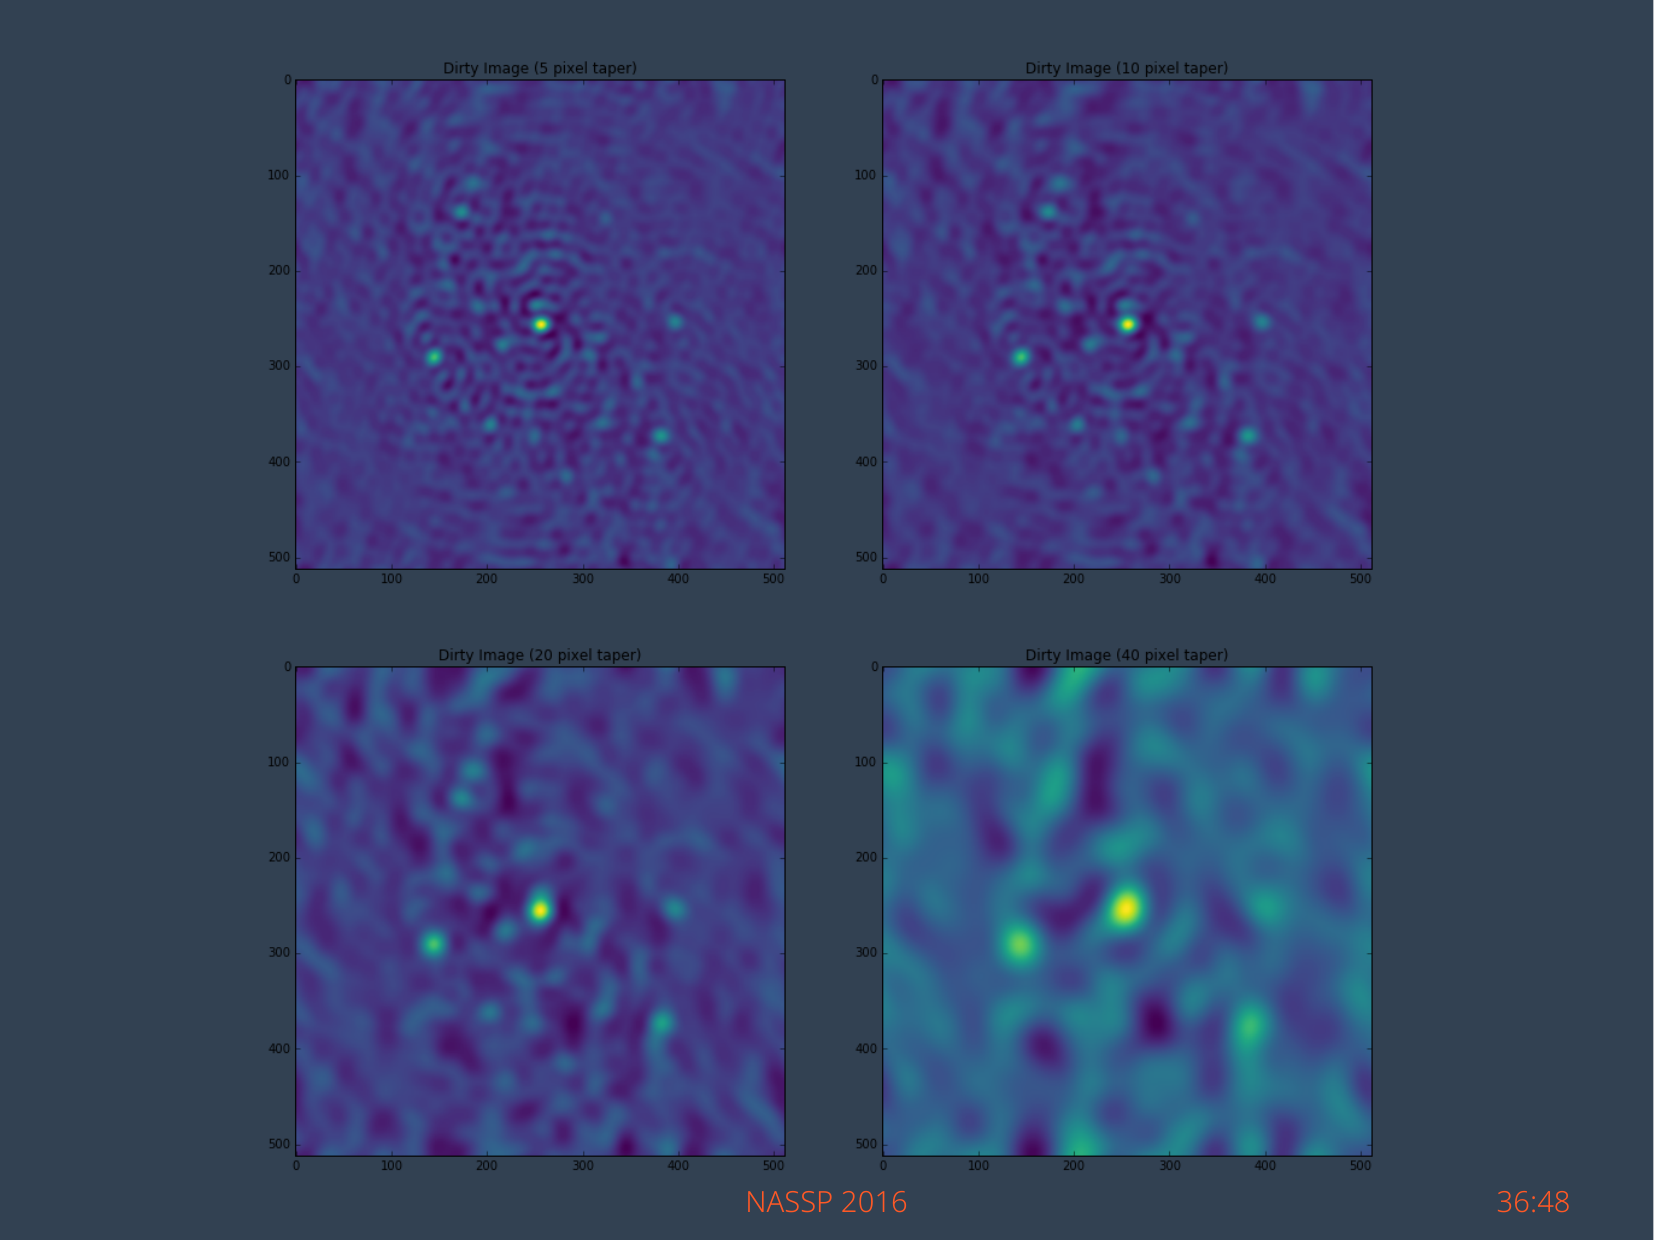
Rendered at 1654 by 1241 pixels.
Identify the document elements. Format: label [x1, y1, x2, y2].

picture [259, 53, 1380, 1181]
